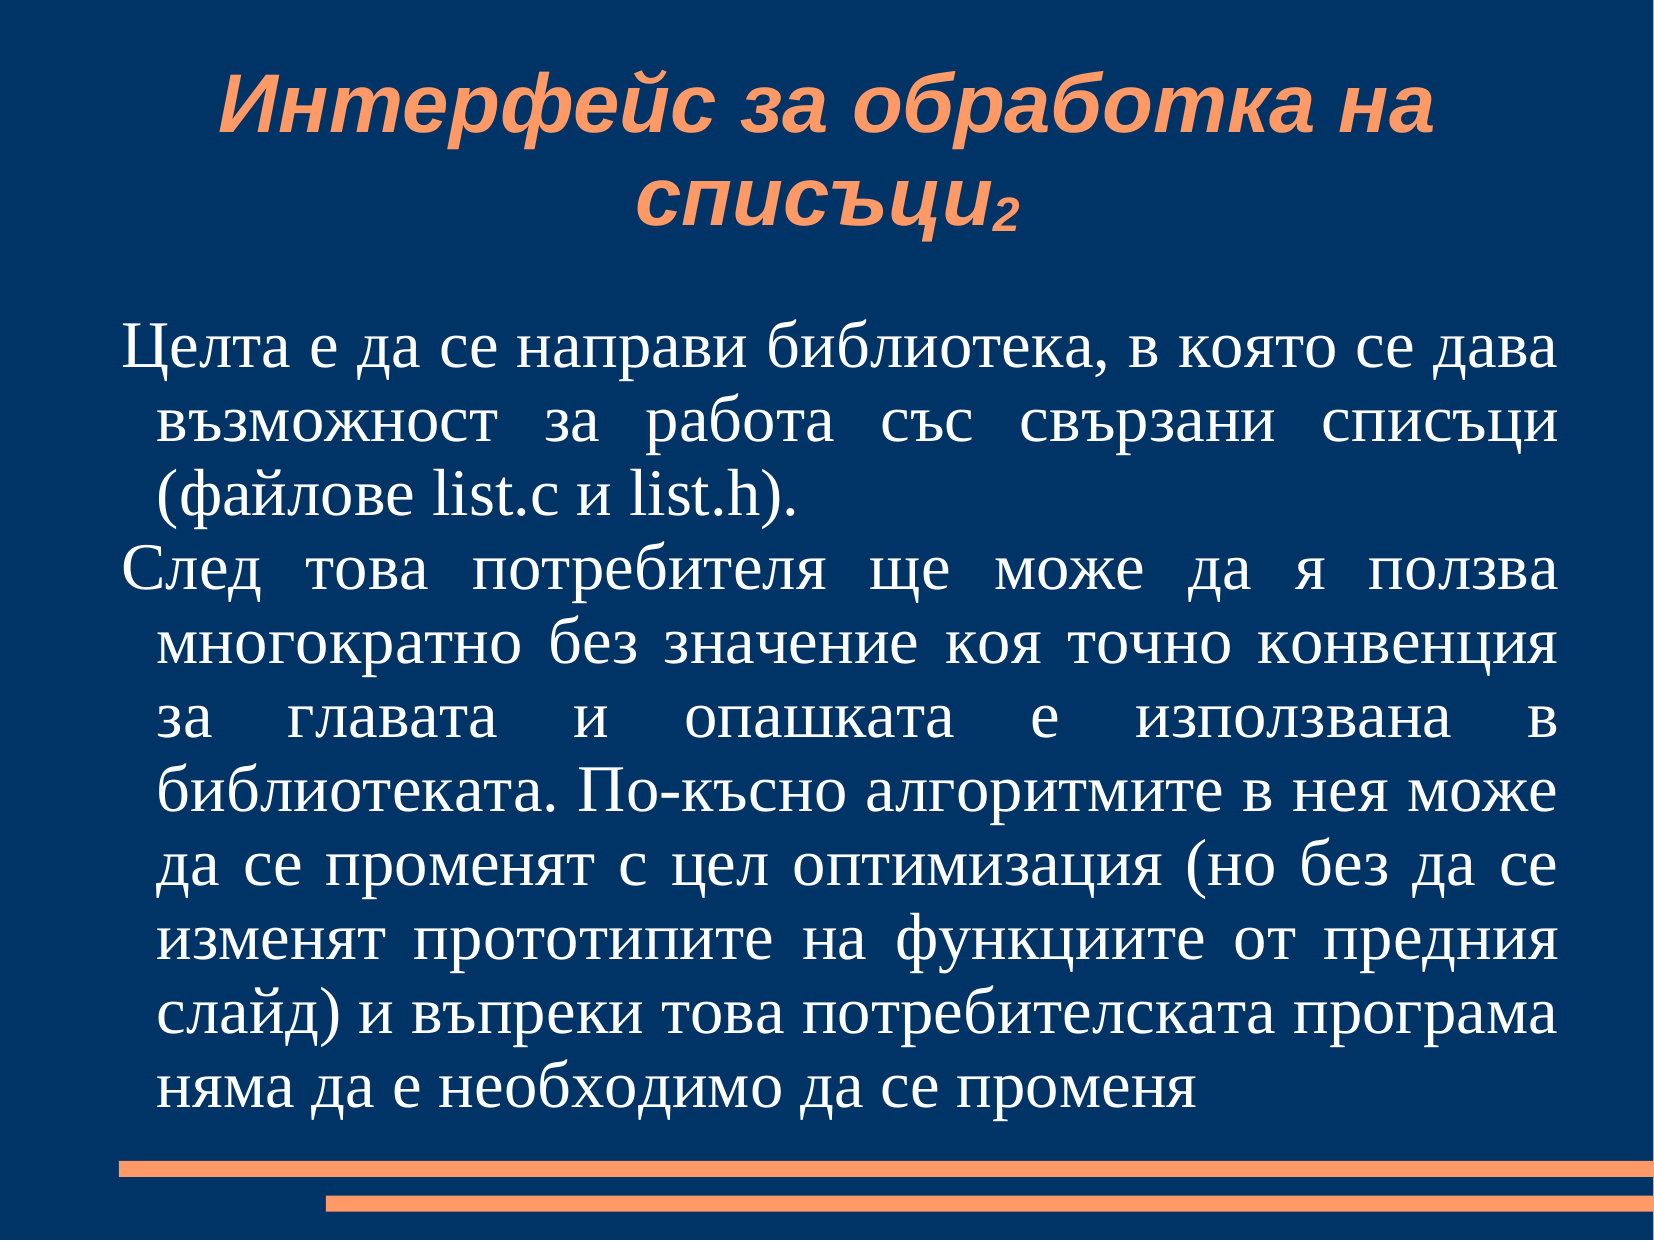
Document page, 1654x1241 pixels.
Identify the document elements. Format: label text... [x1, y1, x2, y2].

title Интерфейс за обработка на списъци2 [121, 43, 1534, 257]
subtitle Целта е да се направи библиотека, в която се дава възможност за работа със свързани списъци (файлове list.c и list.h). След това потребителя ще може да я ползва многократно без значение коя точно конвенция за главата и опашката е използвана в библиотеката. По-късно алгоритмите в нея може да се променят с цел оптимизация (но без да се изменят прототипите на функциите от предния слайд) и въпреки това потребителската програма няма да е необходимо да се променя [121, 307, 1561, 1123]
